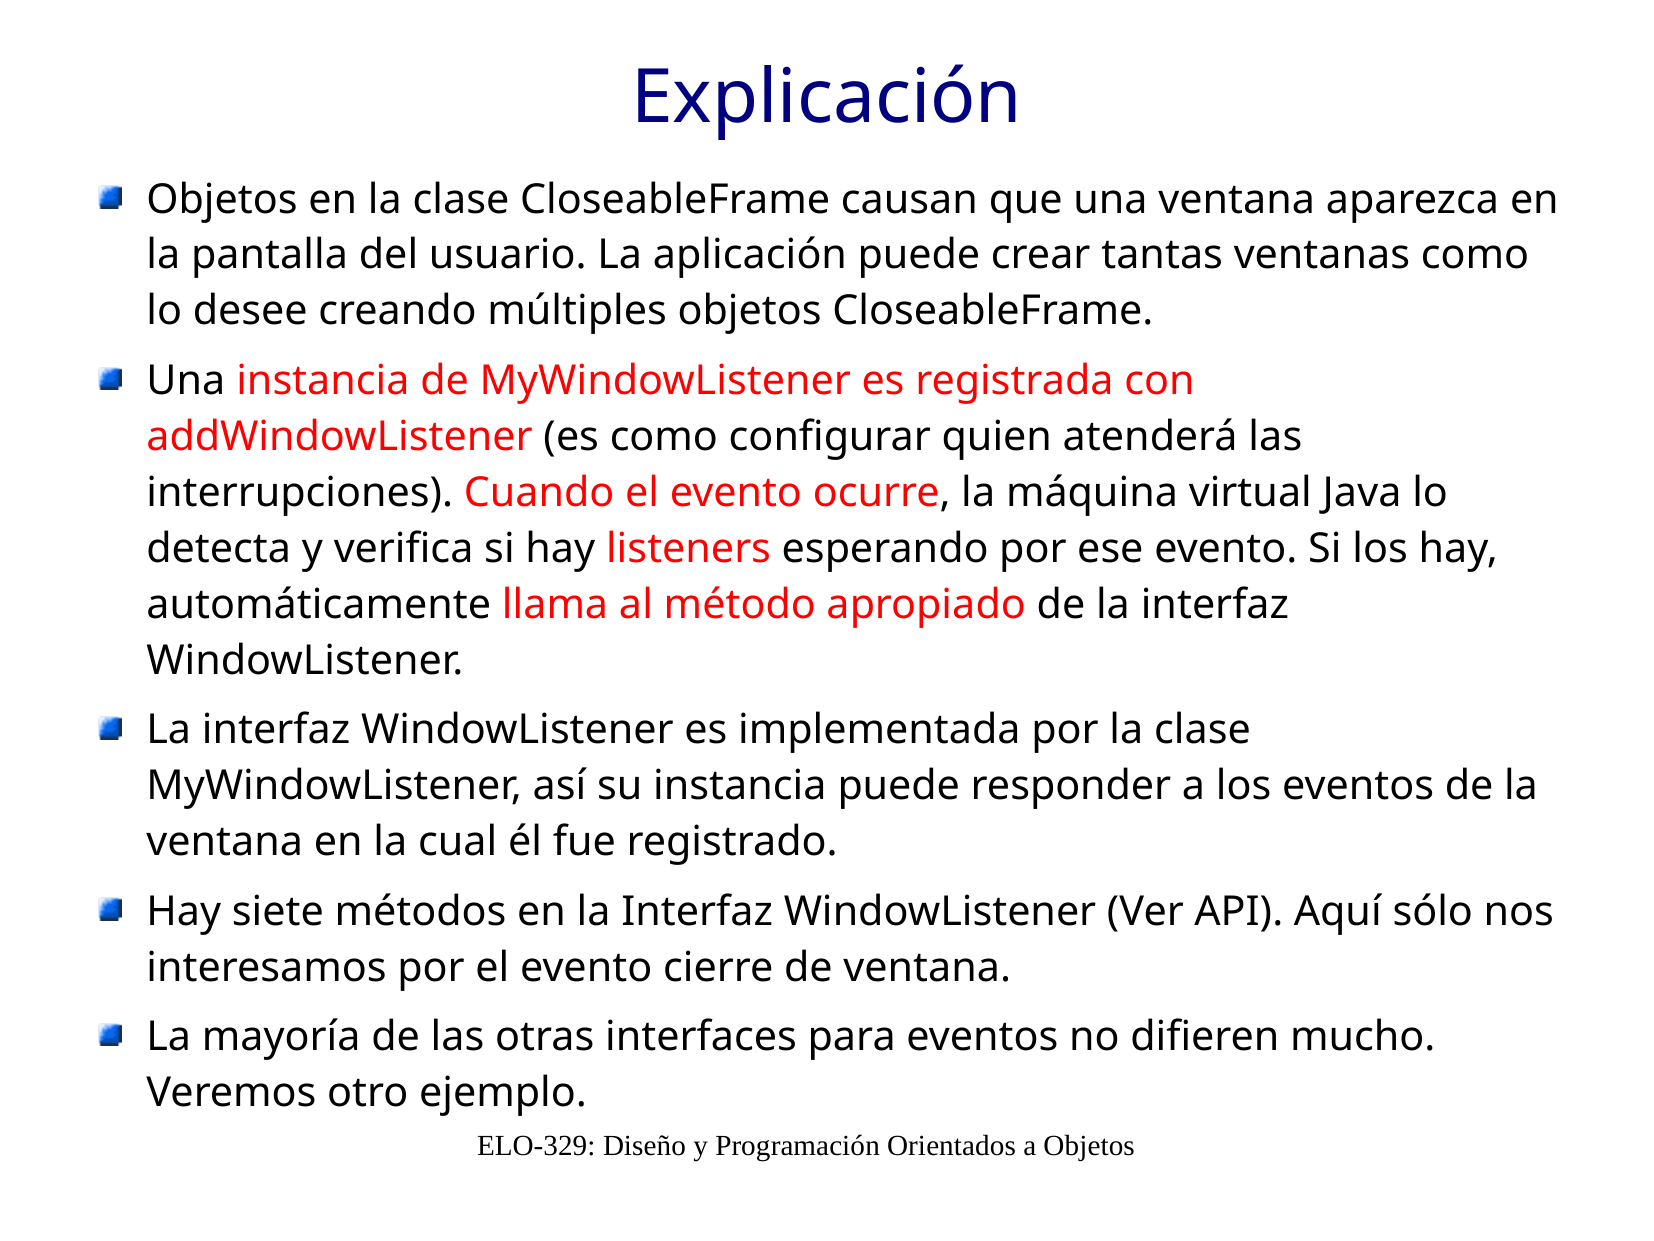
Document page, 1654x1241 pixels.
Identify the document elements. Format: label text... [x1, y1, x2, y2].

list Objetos en la clase CloseableFrame causan que una ventana aparezca en la pantalla del usuario. La aplicación puede crear tantas ventanas como lo desee creando múltiples objetos CloseableFrame. Una instancia de MyWindowListener es registrada con addWindowListener (es como configurar quien atenderá las interrupciones). Cuando el evento ocurre, la máquina virtual Java lo detecta y verifica si hay listeners esperando por ese evento. Si los hay, automáticamente llama al método apropiado de la interfaz WindowListener. La interfaz WindowListener es implementada por la clase MyWindowListener, así su instancia puede responder a los eventos de la ventana en la cual él fue registrado. Hay siete métodos en la Interfaz WindowListener (Ver API). Aquí sólo nos interesamos por el evento cierre de ventana. La mayoría de las otras interfaces para eventos no difieren mucho. Veremos otro ejemplo. [82, 169, 1571, 1120]
title Explicación [82, 43, 1571, 145]
